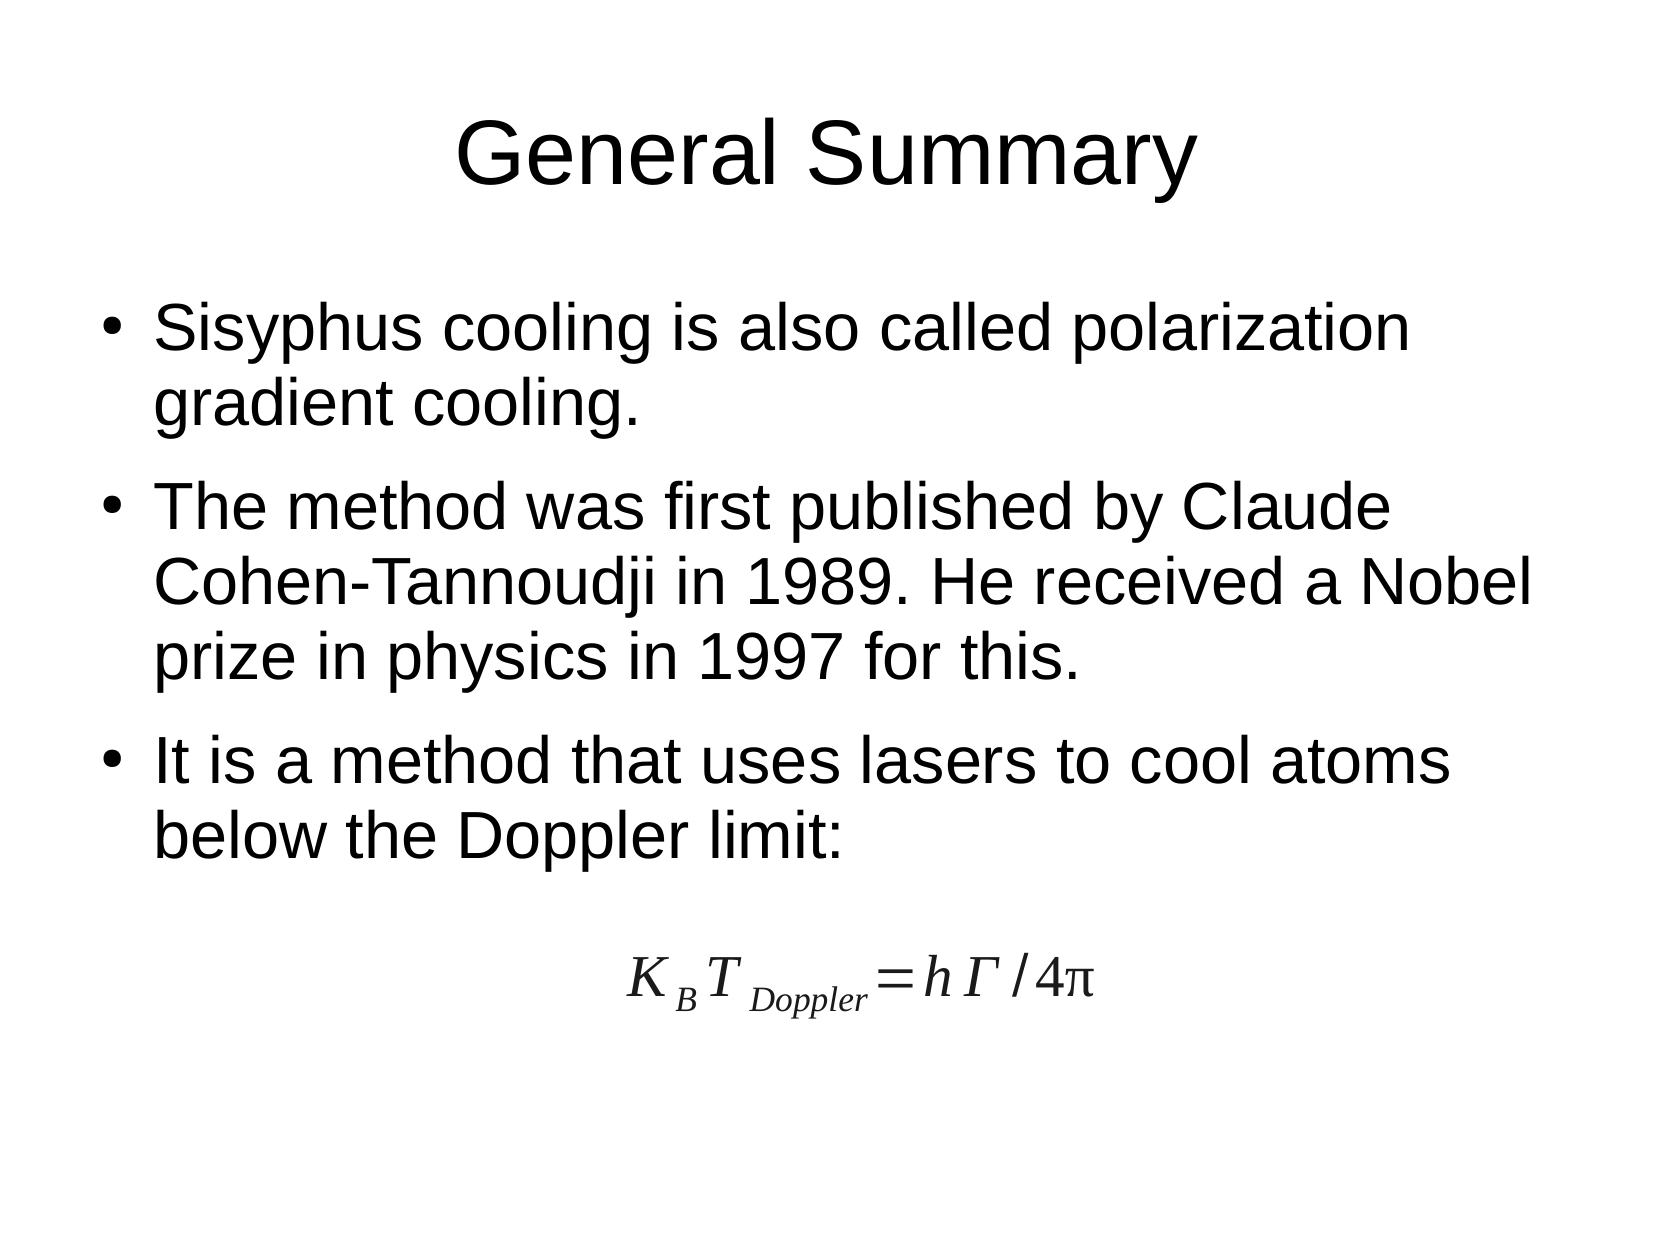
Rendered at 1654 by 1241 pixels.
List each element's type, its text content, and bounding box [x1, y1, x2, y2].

title General Summary [82, 49, 1571, 257]
chart [608, 945, 1111, 1020]
list Sisyphus cooling is also called polarization gradient cooling. The method was first published by Claude Cohen-Tannoudji in 1989. He received a Nobel prize in physics in 1997 for this. It is a method that uses lasers to cool atoms below the Doppler limit: [82, 290, 1538, 1010]
